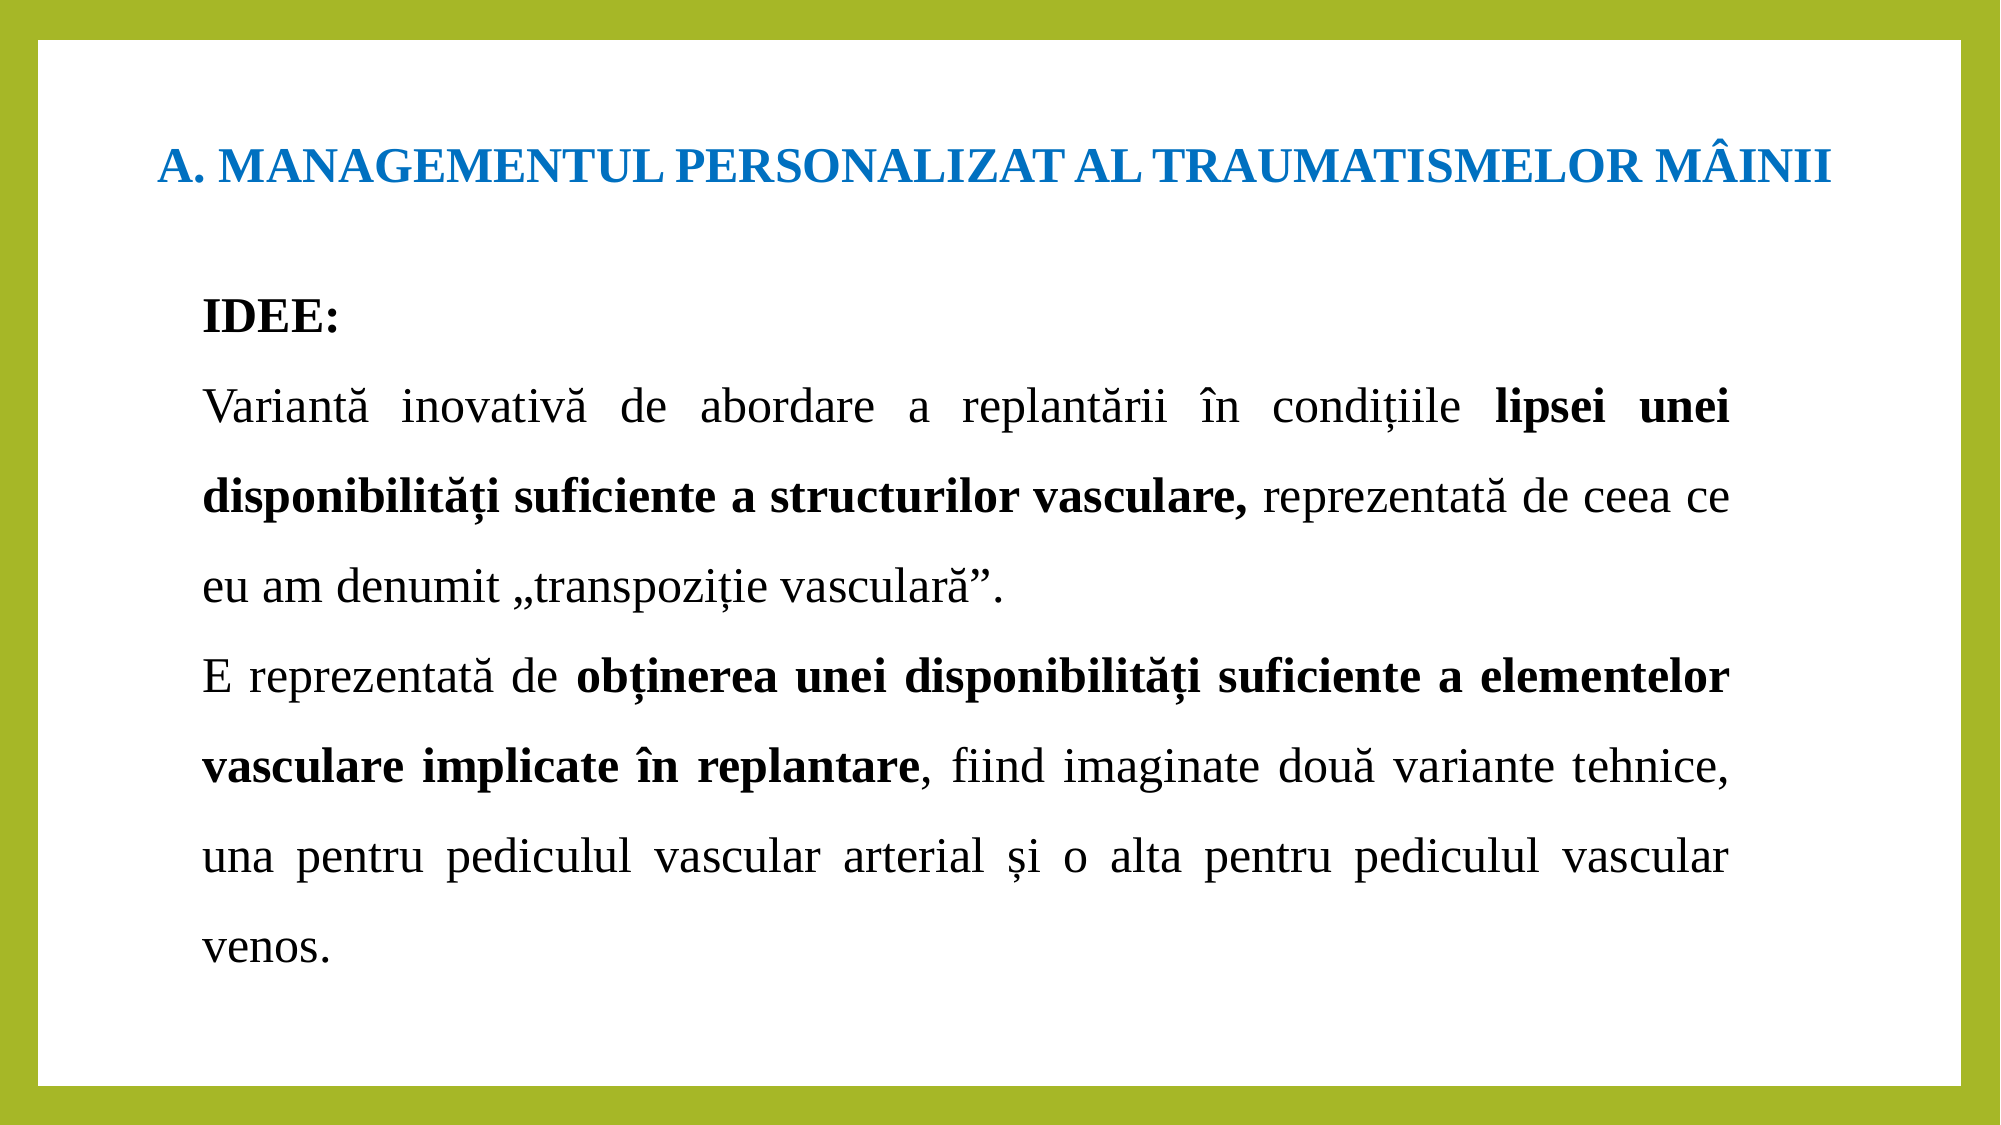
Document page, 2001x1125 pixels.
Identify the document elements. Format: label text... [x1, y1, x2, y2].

title A. MANAGEMENTUL PERSONALIZAT AL TRAUMATISMELOR MÂINII [142, 99, 1863, 323]
list IDEE: Variantă inovativă de abordare a replantării în condițiile lipsei unei disponibilități suficiente a structurilor vasculare, reprezentată de ceea ce eu am denumit „transpoziție vasculară”. E reprezentată de obținerea unei disponibilități suficiente a elementelor vasculare implicate în replantare, fiind imaginate două variante tehnice, una pentru pediculul vascular arterial și o alta pentru pediculul vascular venos. [187, 244, 1808, 1059]
